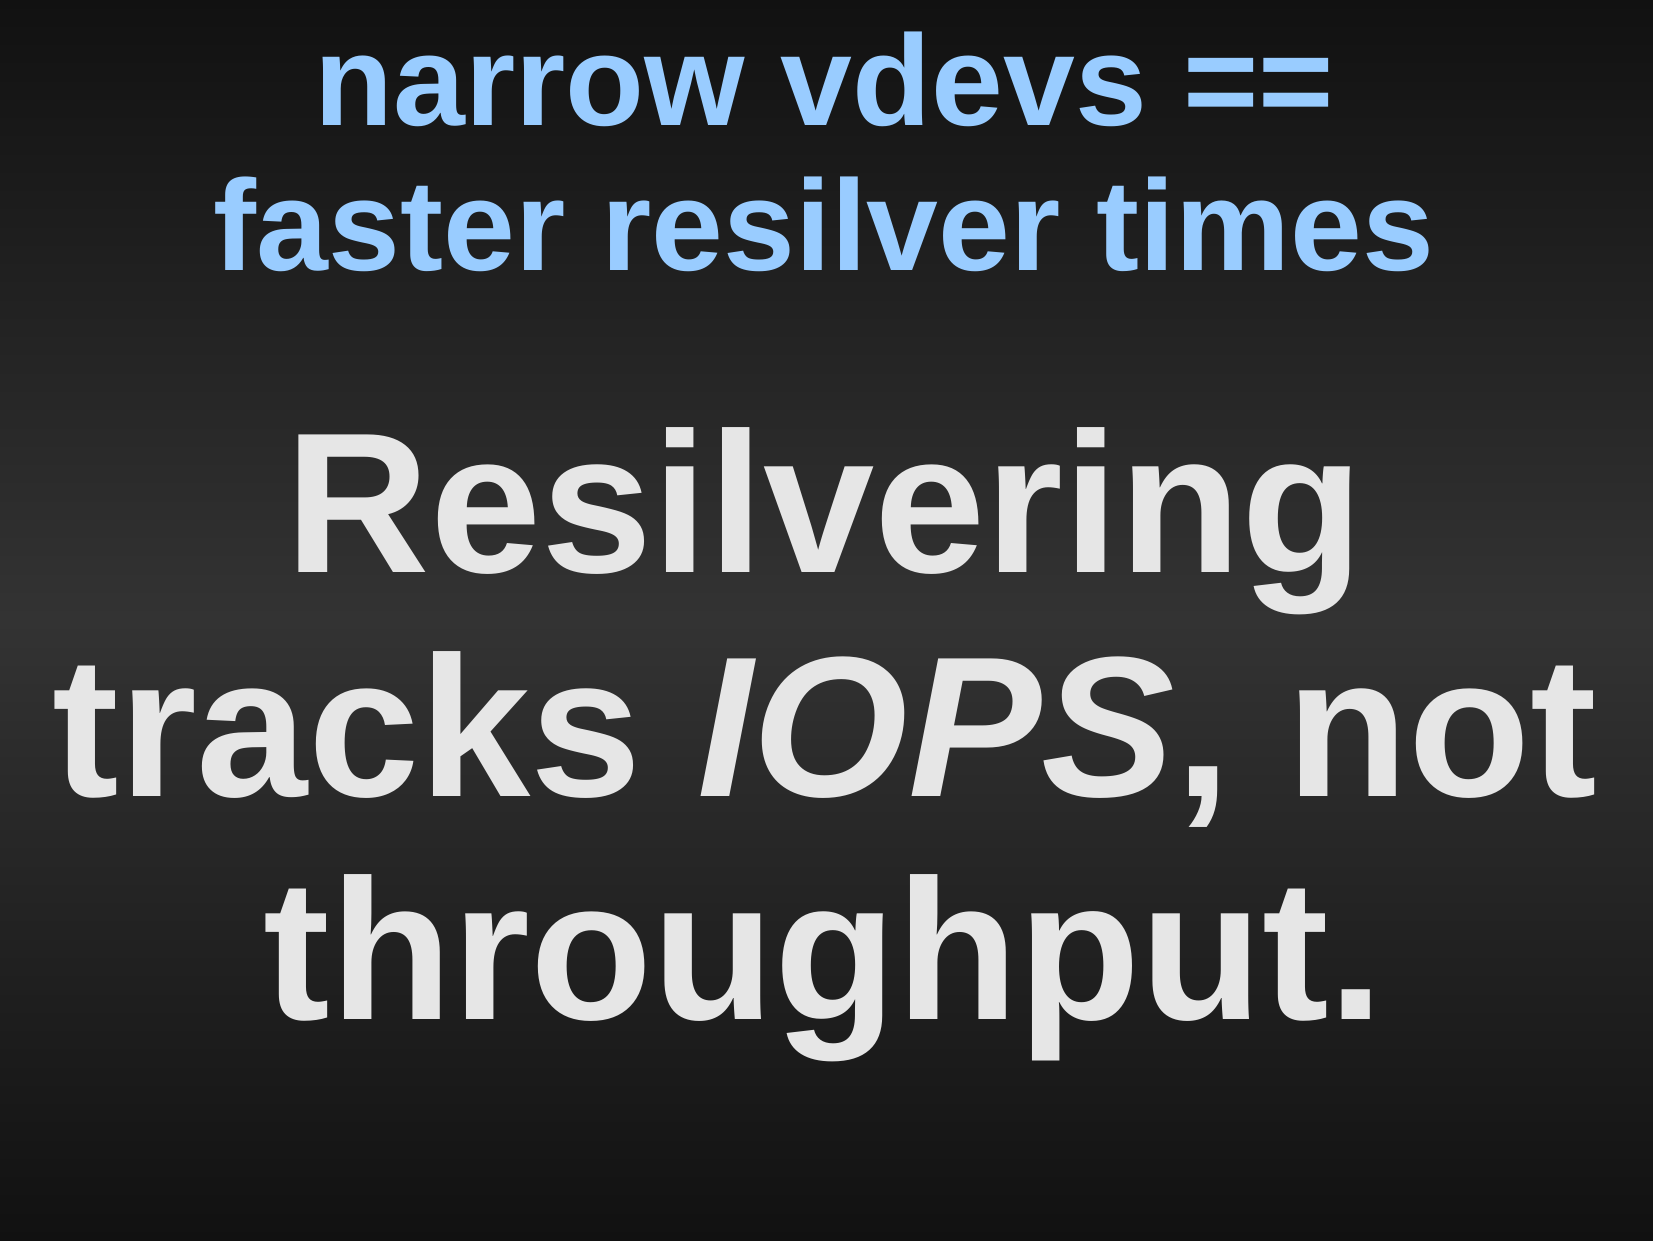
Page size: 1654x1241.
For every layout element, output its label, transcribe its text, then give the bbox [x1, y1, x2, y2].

title Resilvering tracks IOPS, not throughput. [0, 212, 1651, 1241]
title narrow vdevs == faster resilver times [0, 0, 1651, 212]
